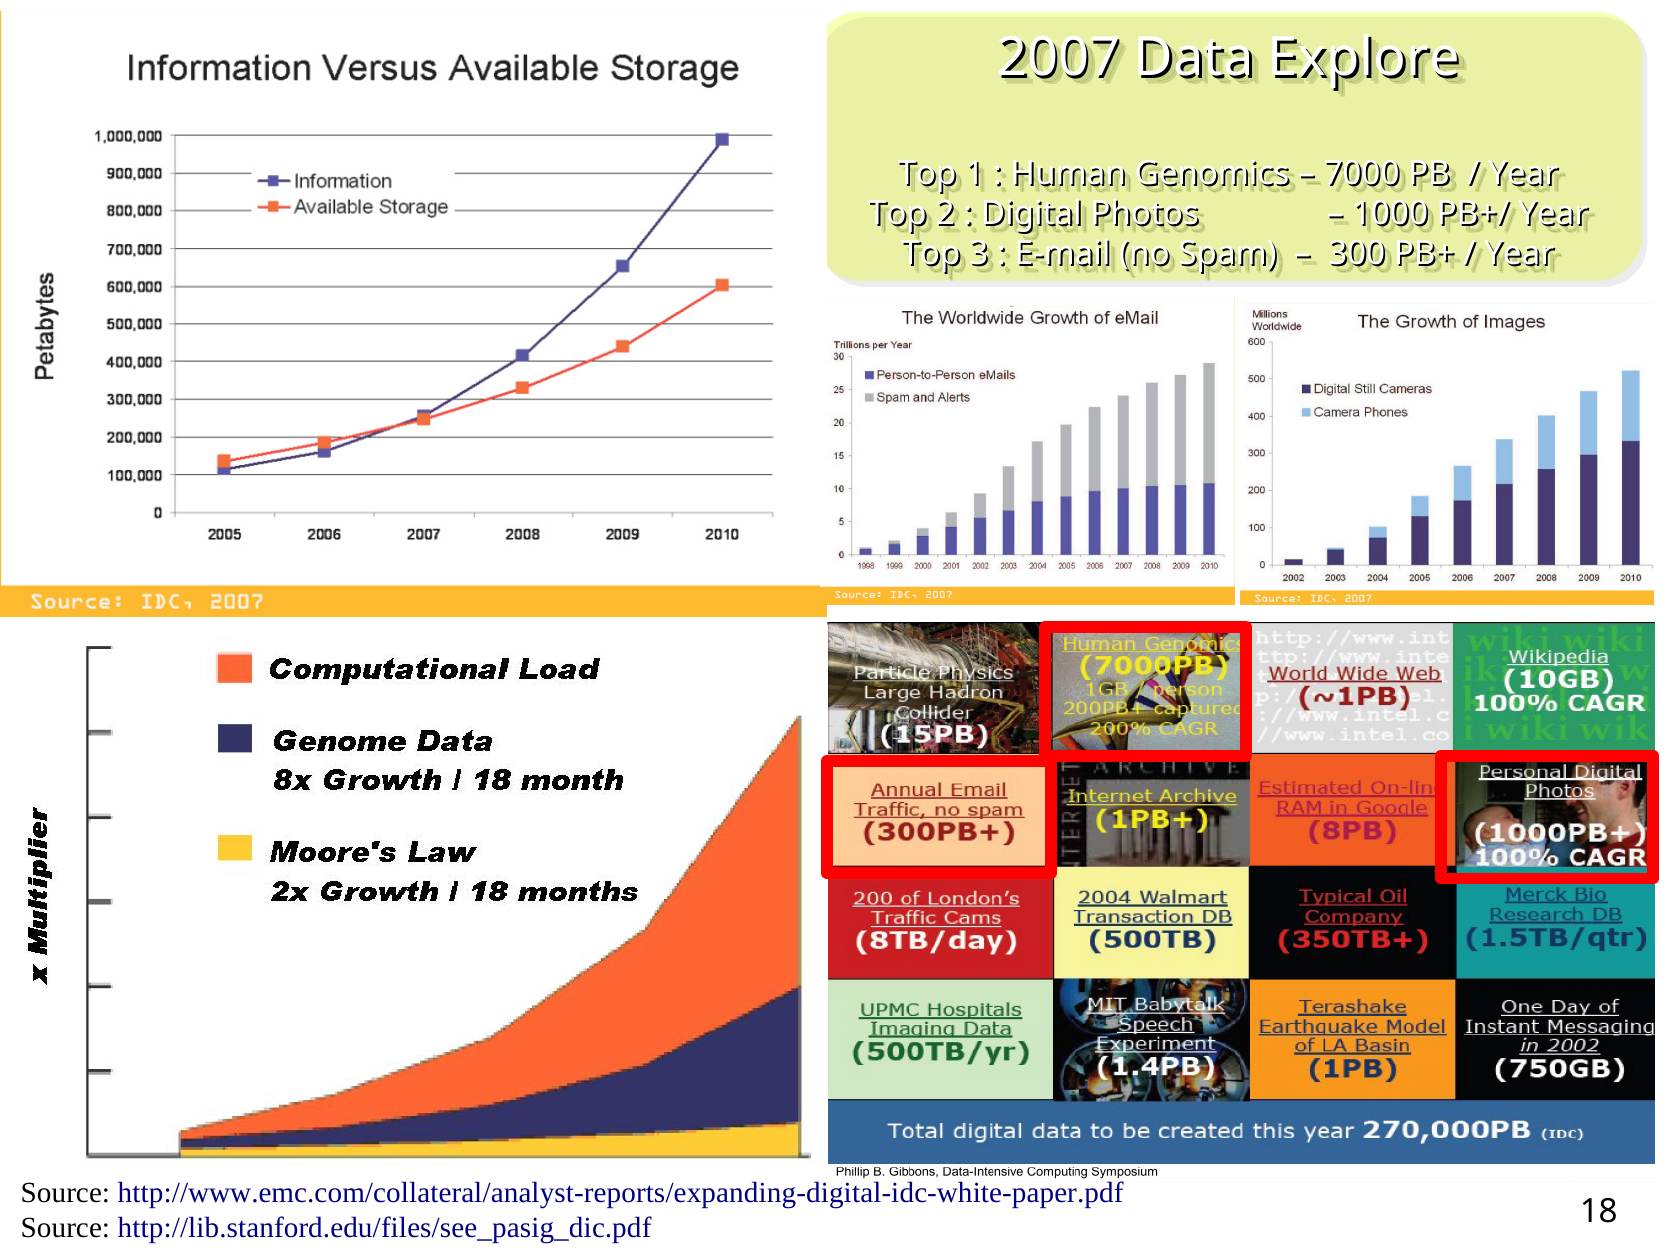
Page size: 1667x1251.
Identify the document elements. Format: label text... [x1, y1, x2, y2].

picture [1240, 303, 1654, 605]
picture [1051, 633, 1240, 750]
picture [1447, 762, 1647, 873]
text_box 2007 Data Explore Top 1 : Human Genomics – 7000 PB / Year Top 2 : Digital Photos – 1000 PB+/ Year Top 3 : E-mail (no Spam) – 300 PB+ / Year [827, 11, 1642, 281]
picture [0, 621, 1655, 1182]
picture [0, 11, 1235, 617]
text_box Source: http://www.emc.com/collateral/analyst-reports/expanding-digital-idc-white-paper.pdf Source: http://lib.stanford.edu/files/see_pasig_dic.pdf [5, 1165, 1276, 1251]
picture [833, 767, 1045, 867]
